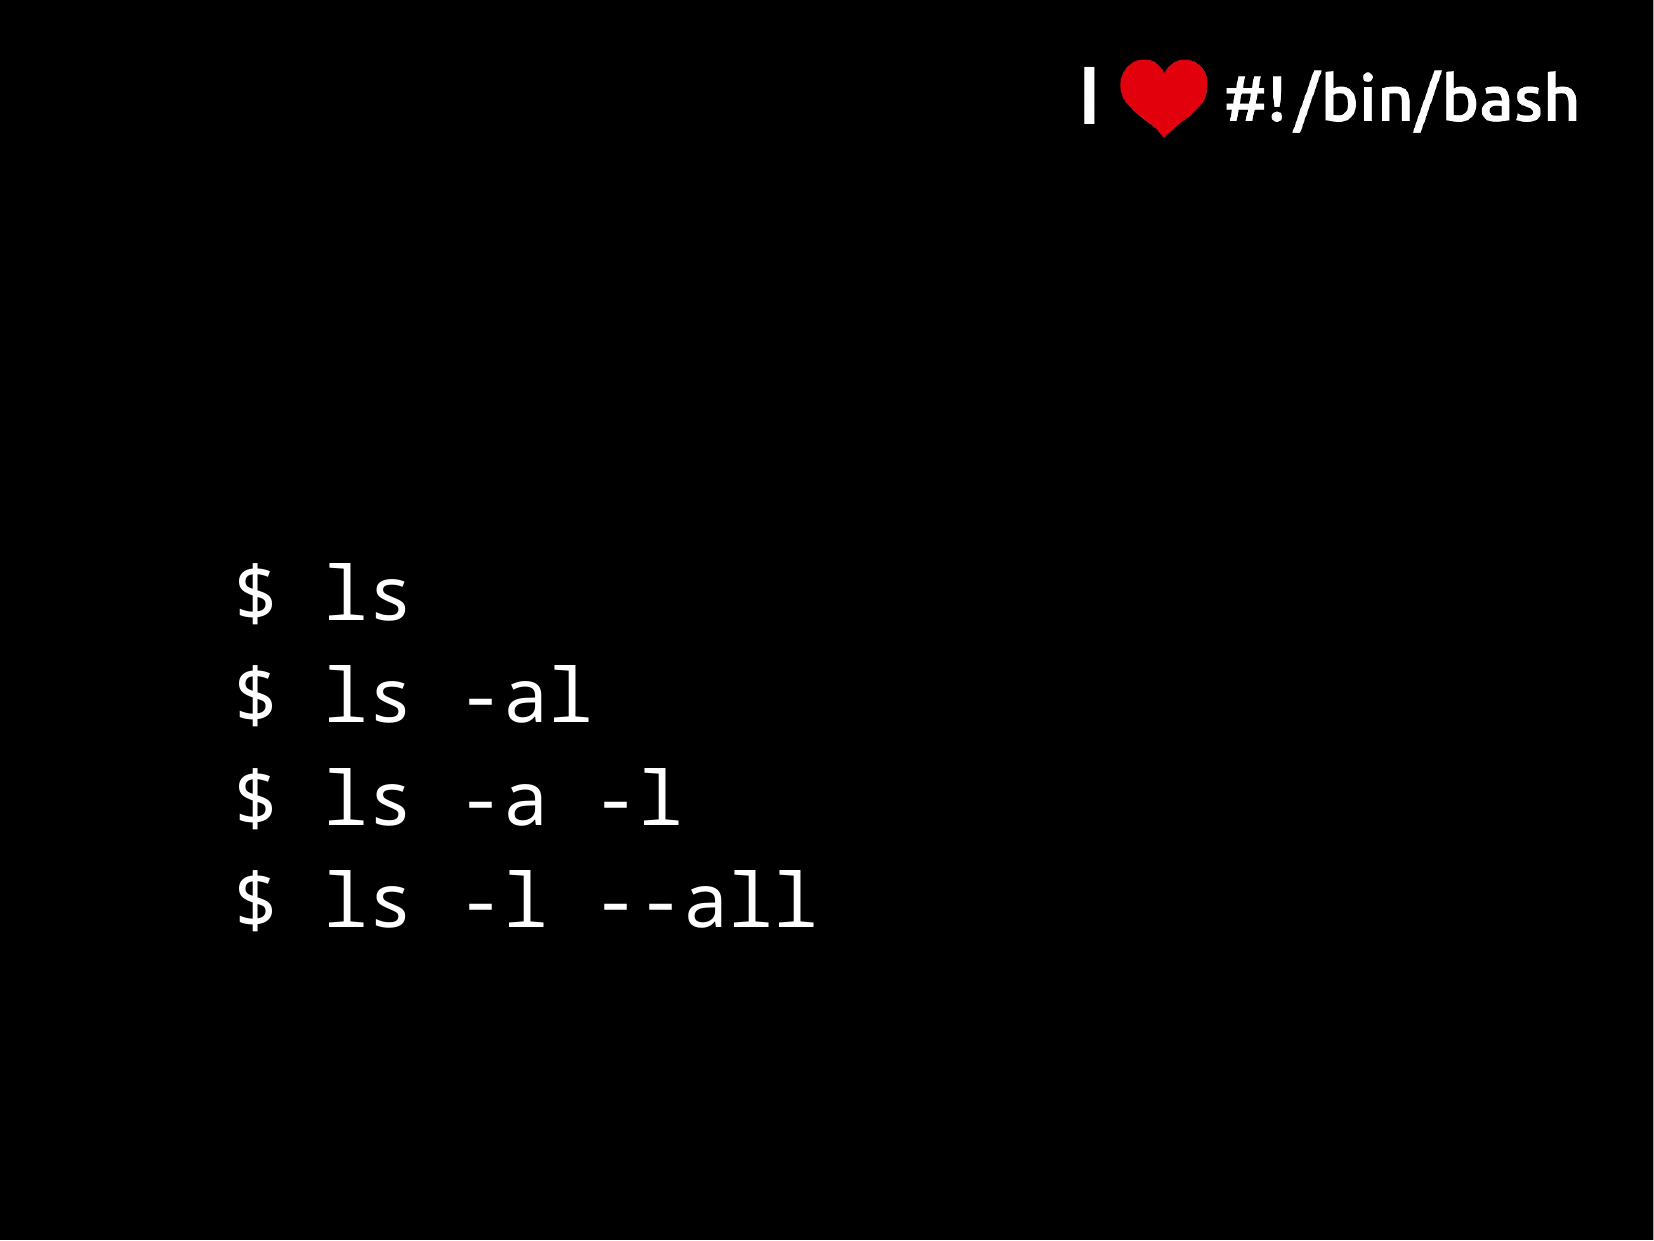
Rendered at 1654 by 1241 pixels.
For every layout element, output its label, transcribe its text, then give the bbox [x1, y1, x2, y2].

picture [1064, 45, 1595, 154]
text_box $ ls $ ls -al $ ls -a -l $ ls -l --all [219, 532, 865, 897]
